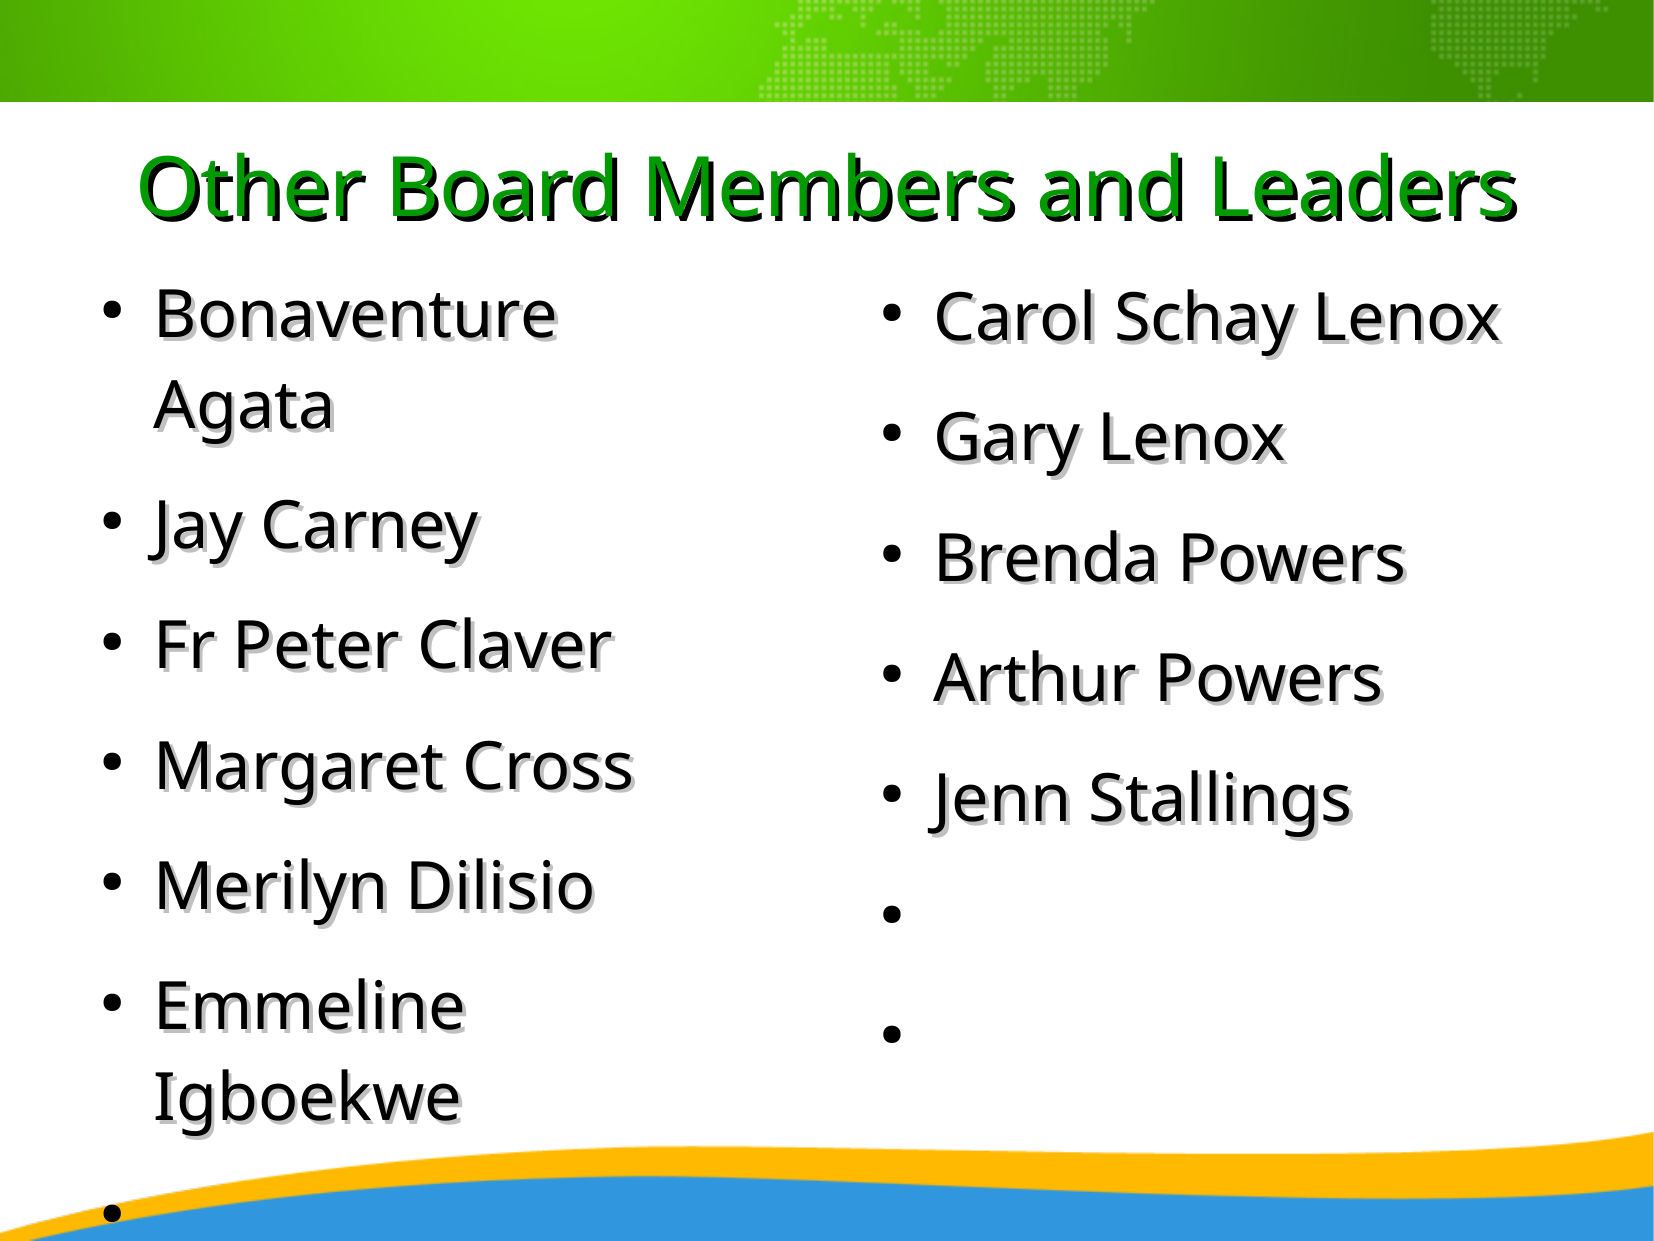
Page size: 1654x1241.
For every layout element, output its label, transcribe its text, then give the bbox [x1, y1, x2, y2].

title Other Board Members and Leaders [82, 112, 1571, 257]
list Bonaventure Agata Jay Carney Fr Peter Claver Margaret Cross Merilyn Dilisio Emmeline Igboekwe [82, 266, 751, 1070]
picture [0, 0, 1654, 102]
list Carol Schay Lenox Gary Lenox Brenda Powers Arthur Powers Jenn Stallings [862, 269, 1530, 1073]
picture [0, 1132, 1654, 1241]
